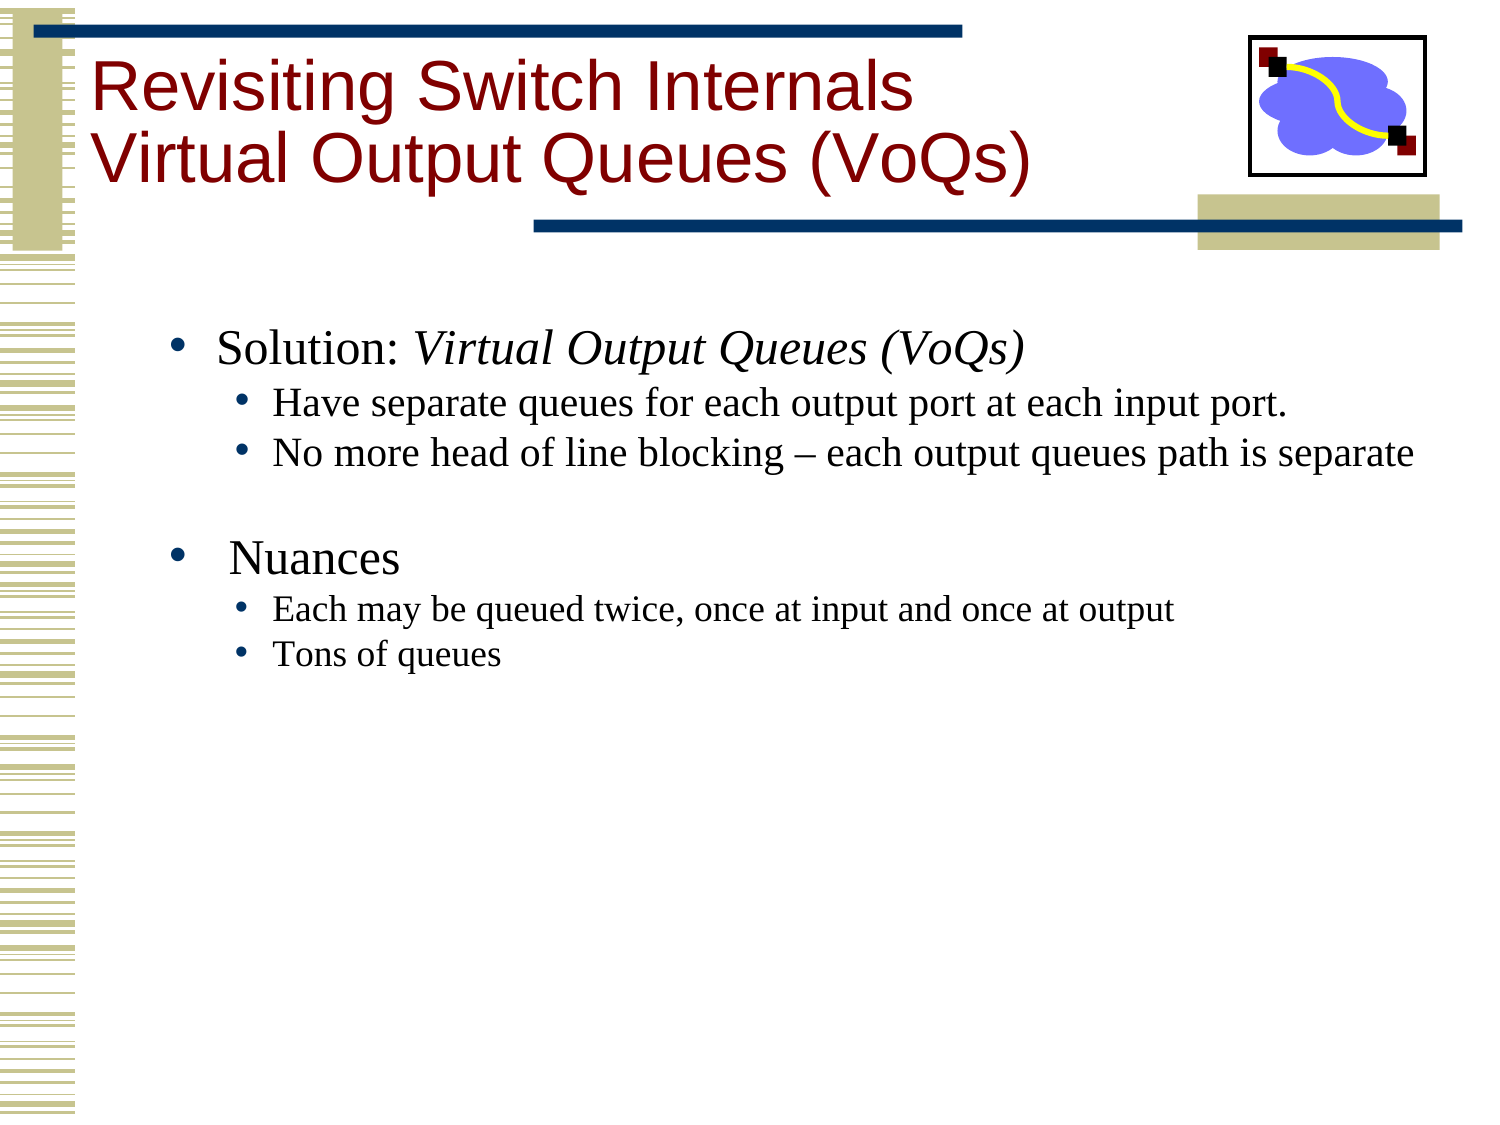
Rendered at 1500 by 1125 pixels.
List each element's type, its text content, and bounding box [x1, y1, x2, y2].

text_box Solution: Virtual Output Queues (VoQs) Have separate queues for each output port at each input port. No more head of line blocking – each output queues path is separate Nuances Each may be queued twice, once at input and once at output Tons of queues [75, 262, 1443, 824]
title Revisiting Switch Internals Virtual Output Queues (VoQs) [75, 25, 1313, 226]
